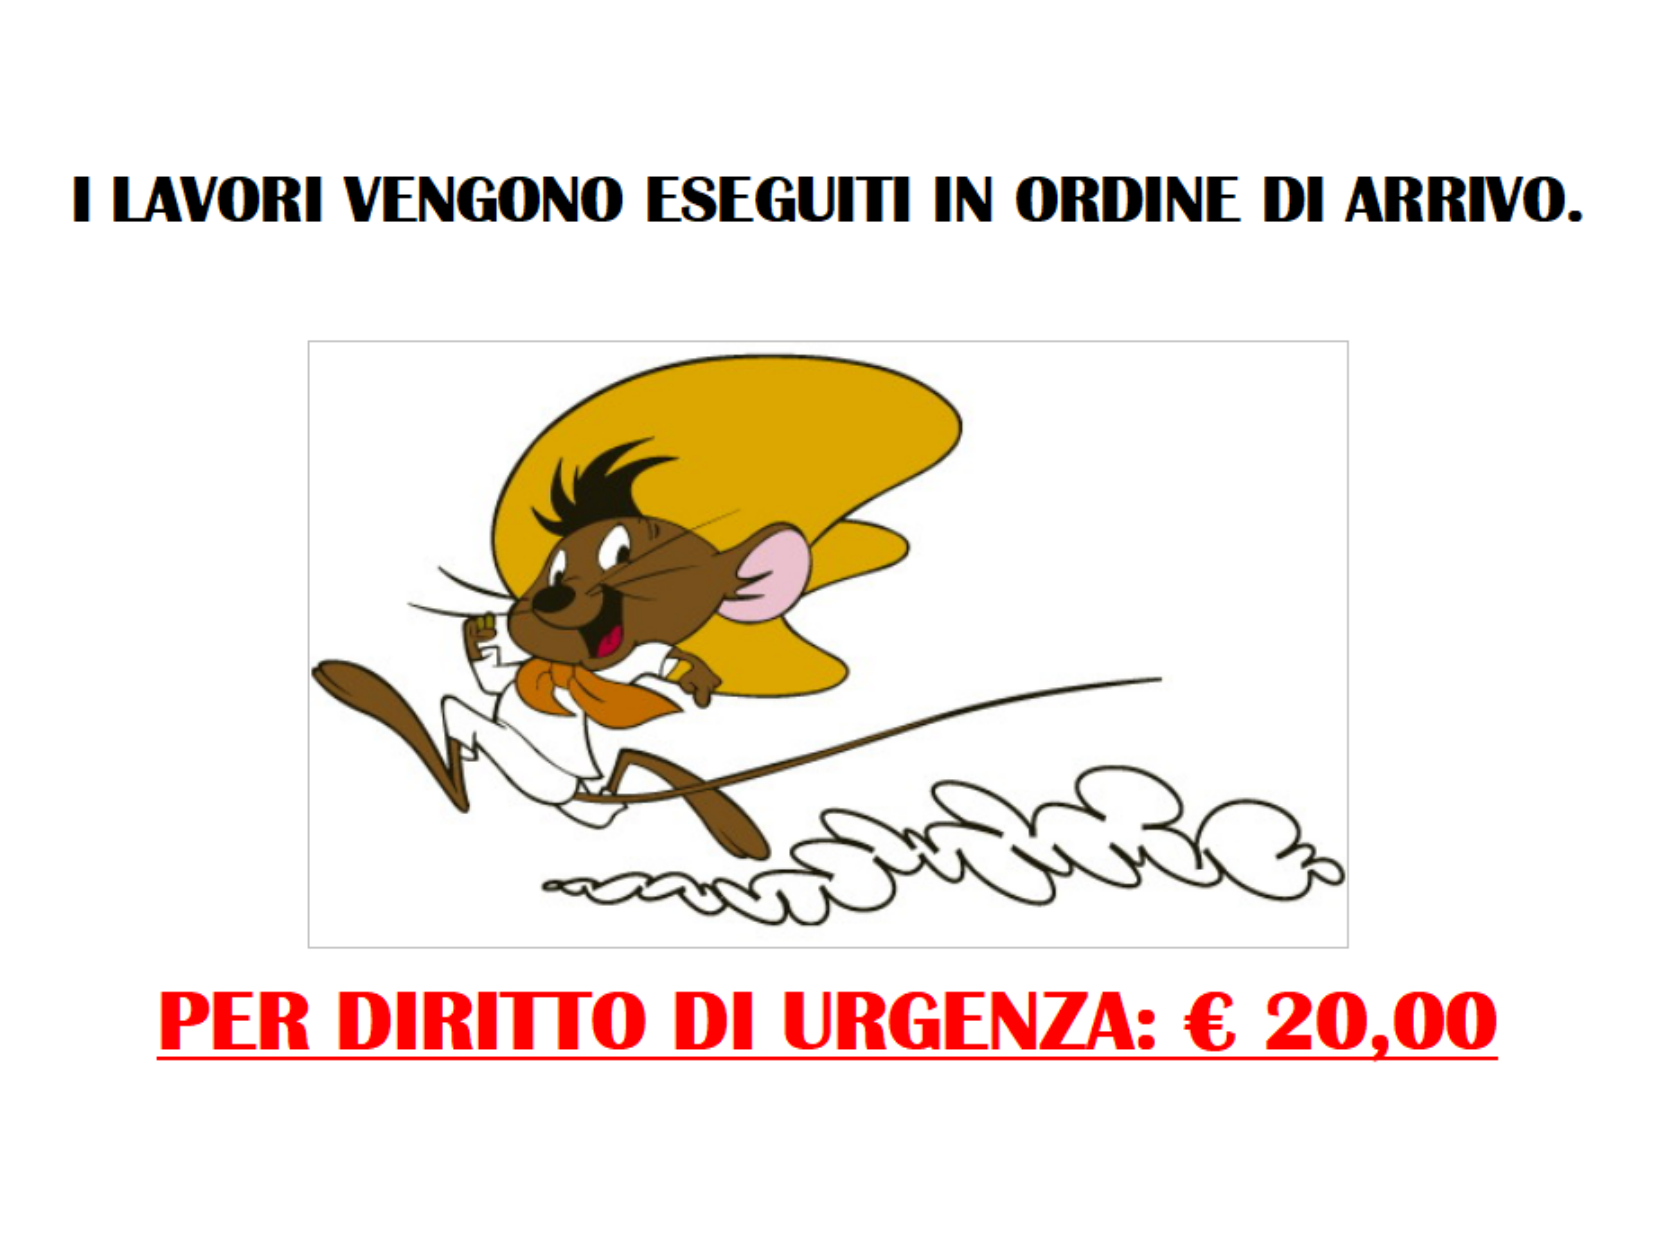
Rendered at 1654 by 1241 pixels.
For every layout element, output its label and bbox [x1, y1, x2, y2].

picture [42, 141, 1619, 1111]
